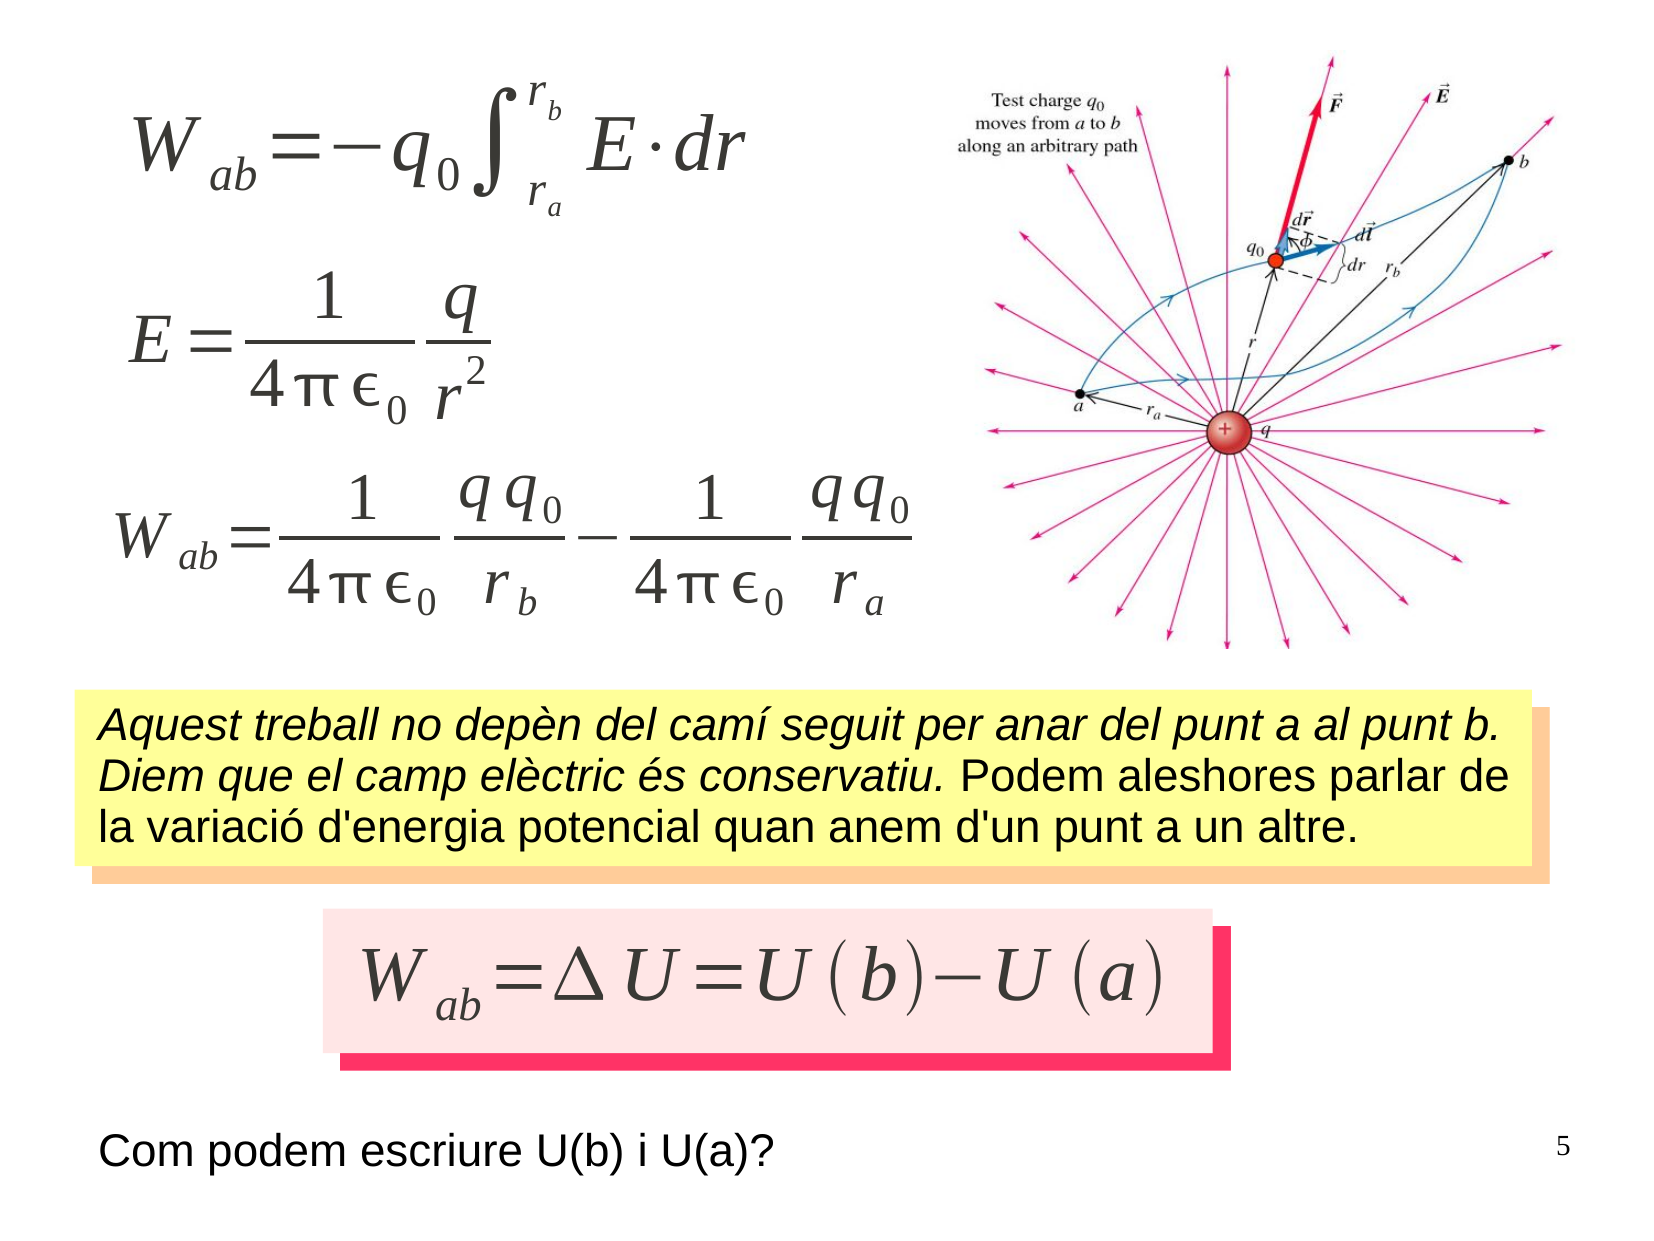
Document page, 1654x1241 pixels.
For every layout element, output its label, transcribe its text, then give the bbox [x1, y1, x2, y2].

text_box Com podem escriure U(b) i U(a)? [83, 1117, 1570, 1184]
picture [940, 50, 1590, 649]
chart [337, 932, 1188, 1031]
text_box [74, 689, 1532, 867]
chart [94, 448, 933, 626]
text_box Aquest treball no depèn del camí seguit per anar del punt a al punt b. Diem que el camp elèctric és conservatiu. Podem aleshores parlar de la variació d'energia potencial quan anem d'un punt a un altre. [83, 691, 1570, 860]
text_box [322, 908, 1213, 1054]
chart [108, 64, 764, 224]
chart [108, 256, 513, 434]
